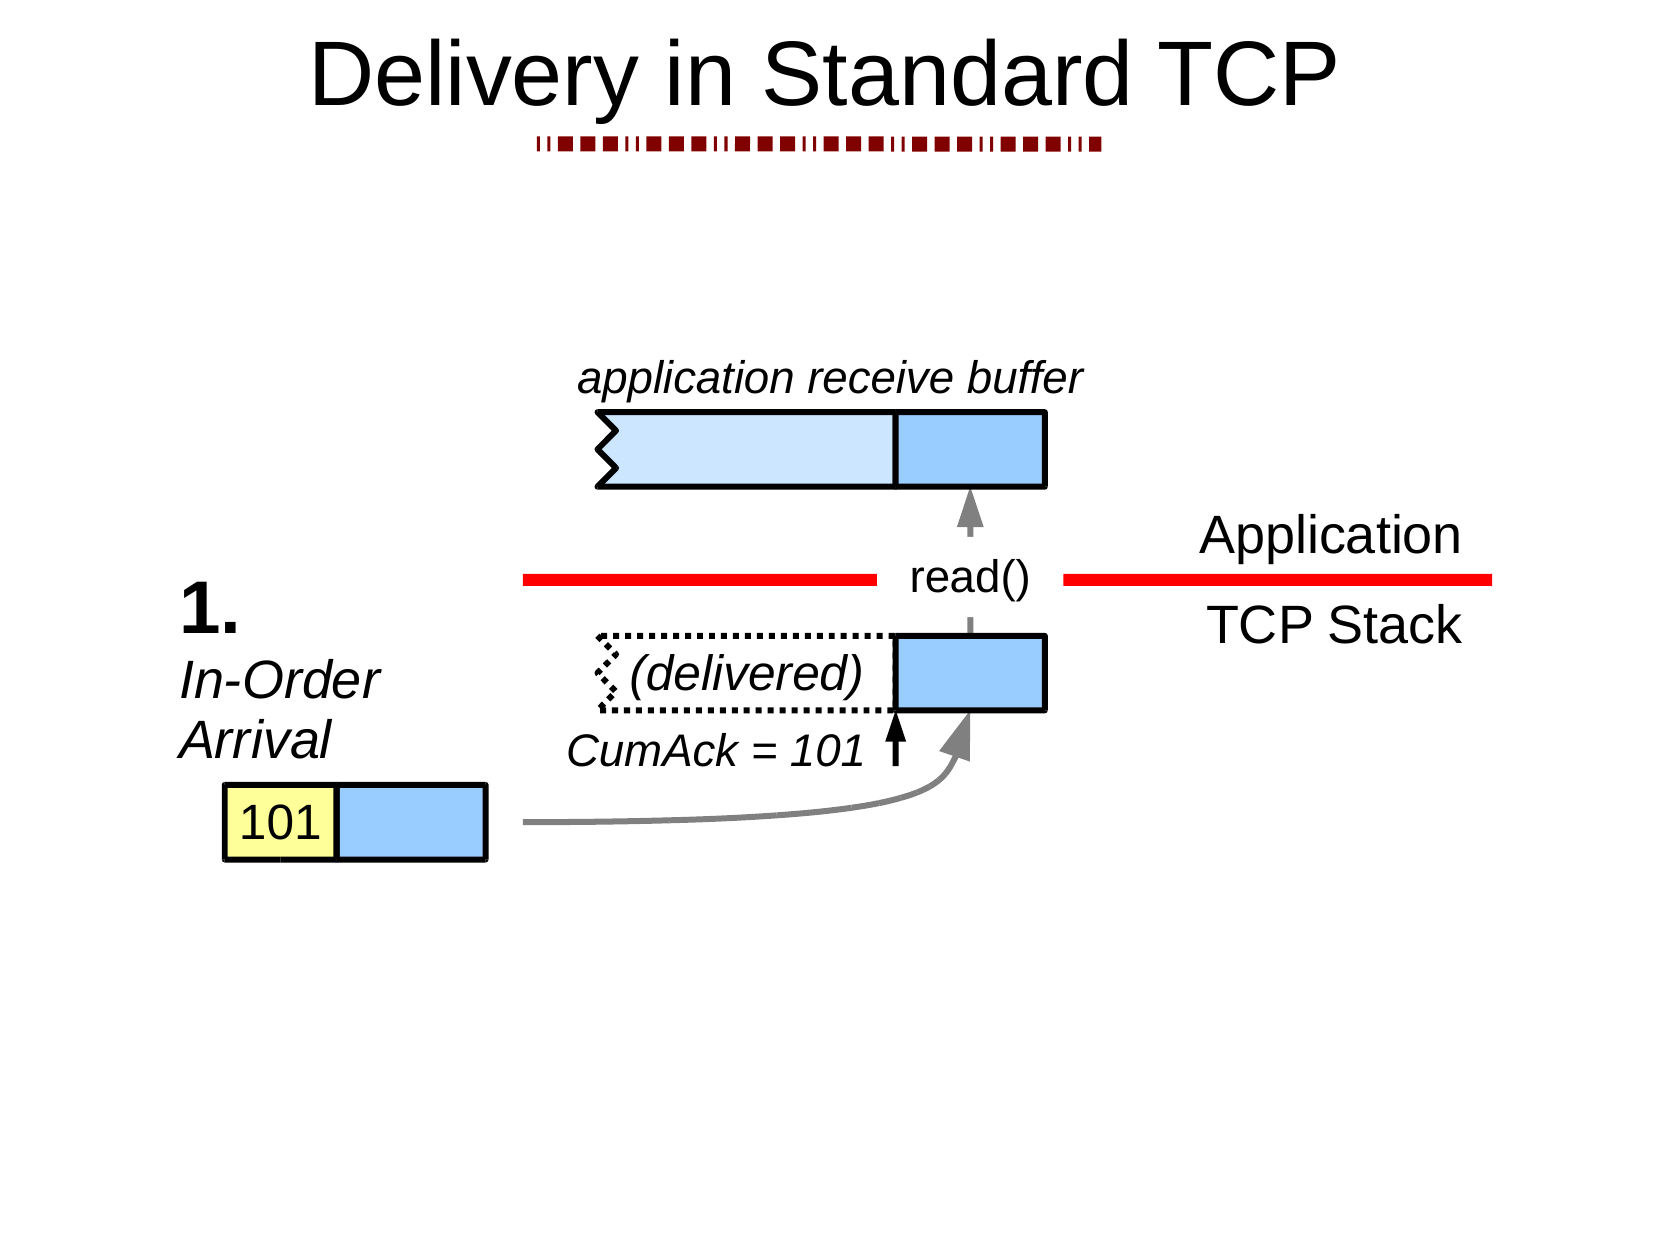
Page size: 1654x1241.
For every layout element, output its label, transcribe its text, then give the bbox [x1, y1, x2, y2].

picture [150, 337, 1499, 863]
title Delivery in Standard TCP [75, 0, 1576, 147]
